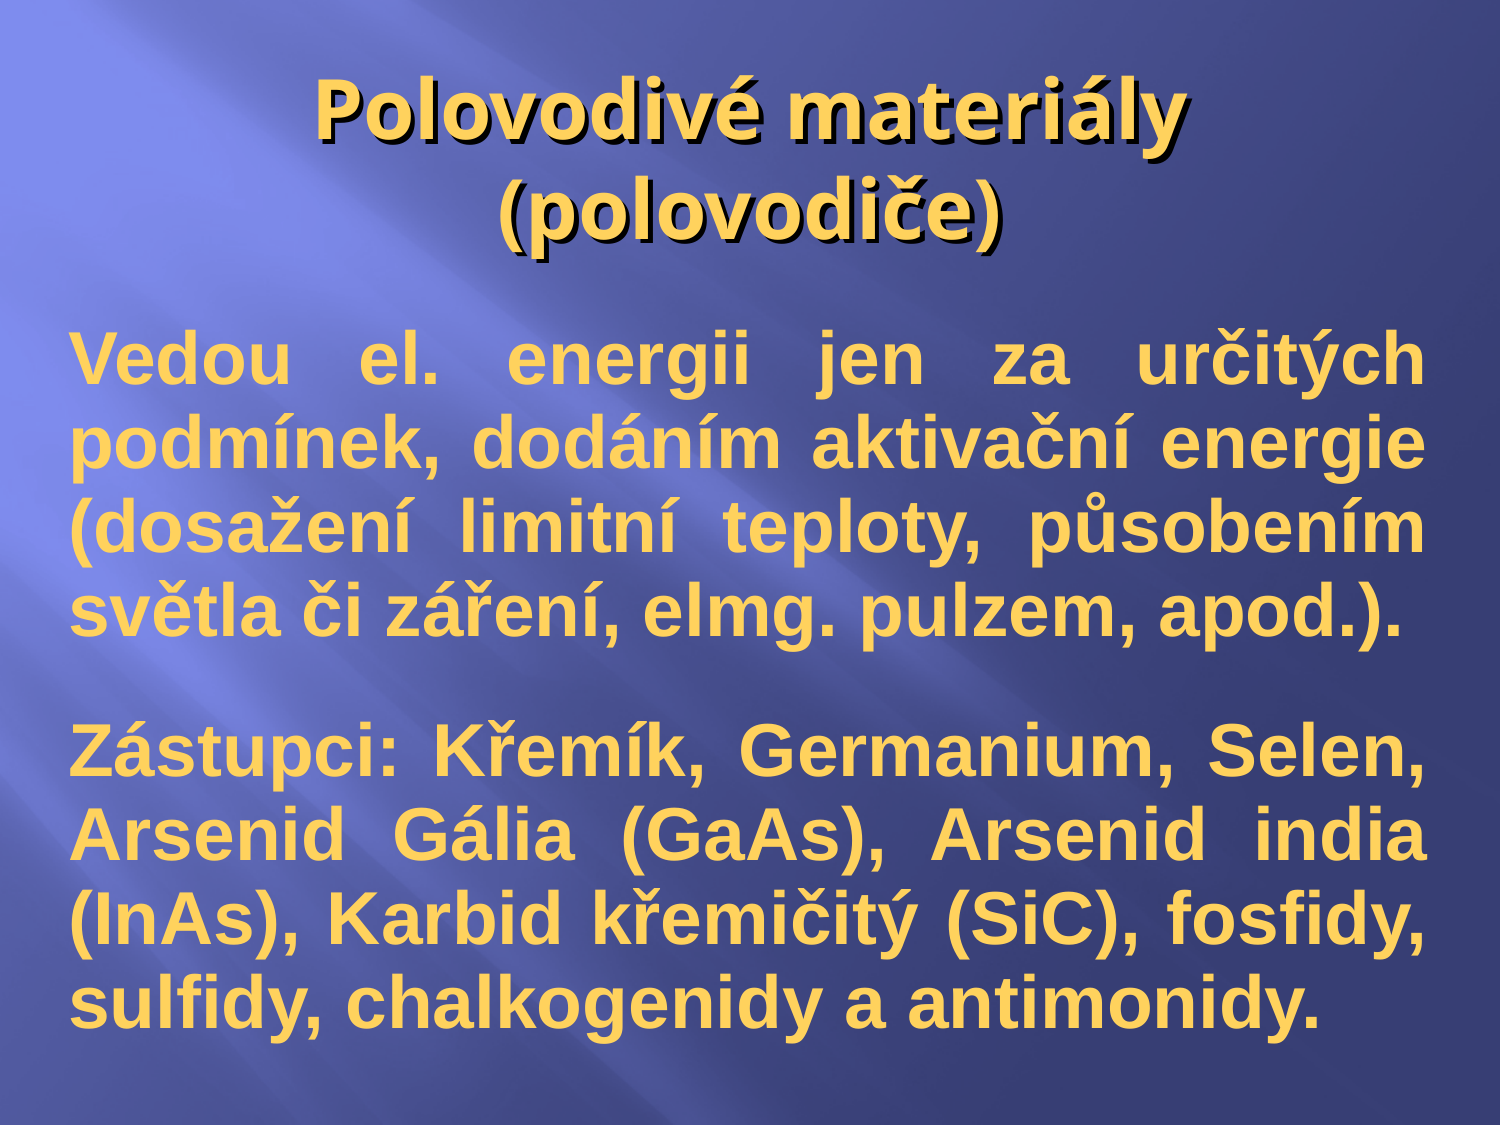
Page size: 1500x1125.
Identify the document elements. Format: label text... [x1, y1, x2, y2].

picture [0, 0, 1500, 1125]
text_box Vedou el. energii jen za určitých podmínek, dodáním aktivační energie (dosažení limitní teploty, působením světla či záření, elmg. pulzem, apod.). Zástupci: Křemík, Germanium, Selen, Arsenid Gália (GaAs), Arsenid india (InAs), Karbid křemičitý (SiC), fosfidy, sulfidy, chalkogenidy a antimonidy. [53, 278, 1447, 1083]
title Polovodivé materiály (polovodiče) [75, 45, 1426, 268]
